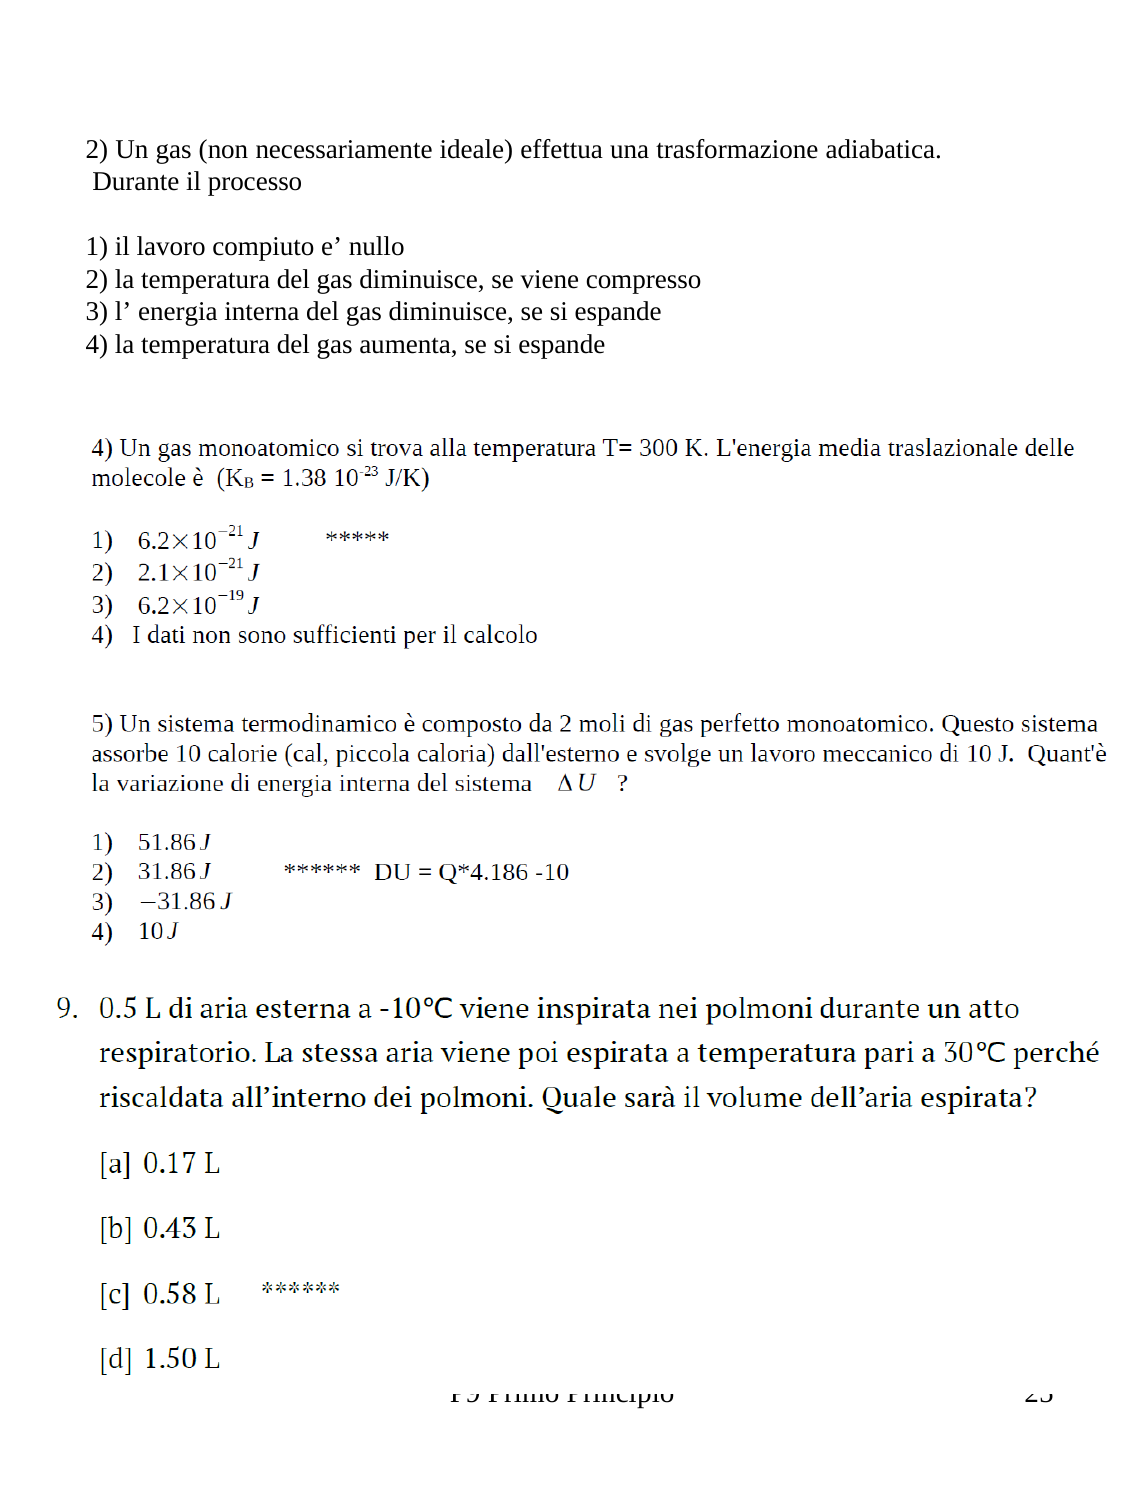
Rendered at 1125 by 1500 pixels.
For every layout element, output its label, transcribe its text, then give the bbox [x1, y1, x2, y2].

text_box 2) Un gas (non necessariamente ideale) effettua una trasformazione adiabatica. Durante il processo 1) il lavoro compiuto e’ nullo 2) la temperatura del gas diminuisce, se viene compresso 3) l’ energia interna del gas diminuisce, se si espande 4) la temperatura del gas aumenta, se si espande [70, 91, 957, 367]
picture [23, 980, 1125, 1394]
picture [59, 414, 1125, 957]
